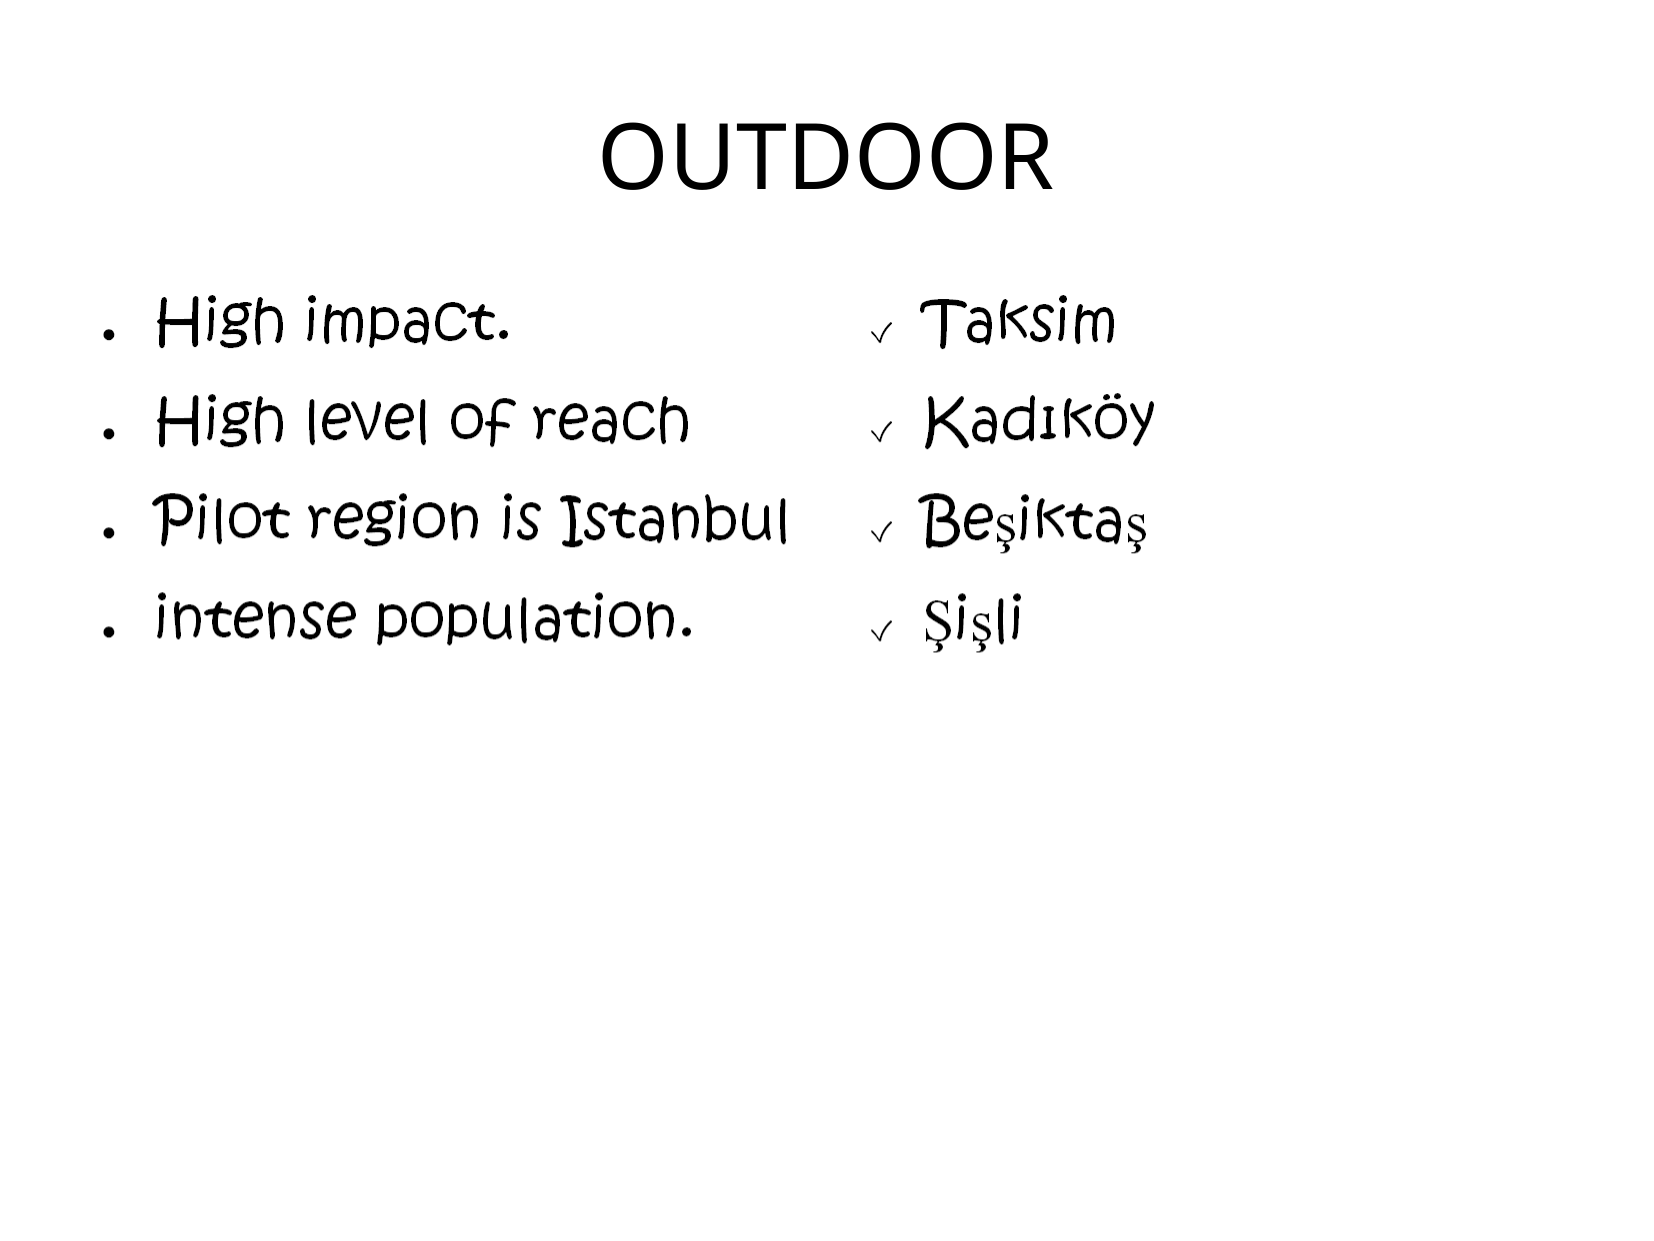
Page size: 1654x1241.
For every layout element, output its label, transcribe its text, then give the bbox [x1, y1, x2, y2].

picture [82, 271, 1619, 1177]
text_box OUTDOOR [82, 56, 1571, 250]
